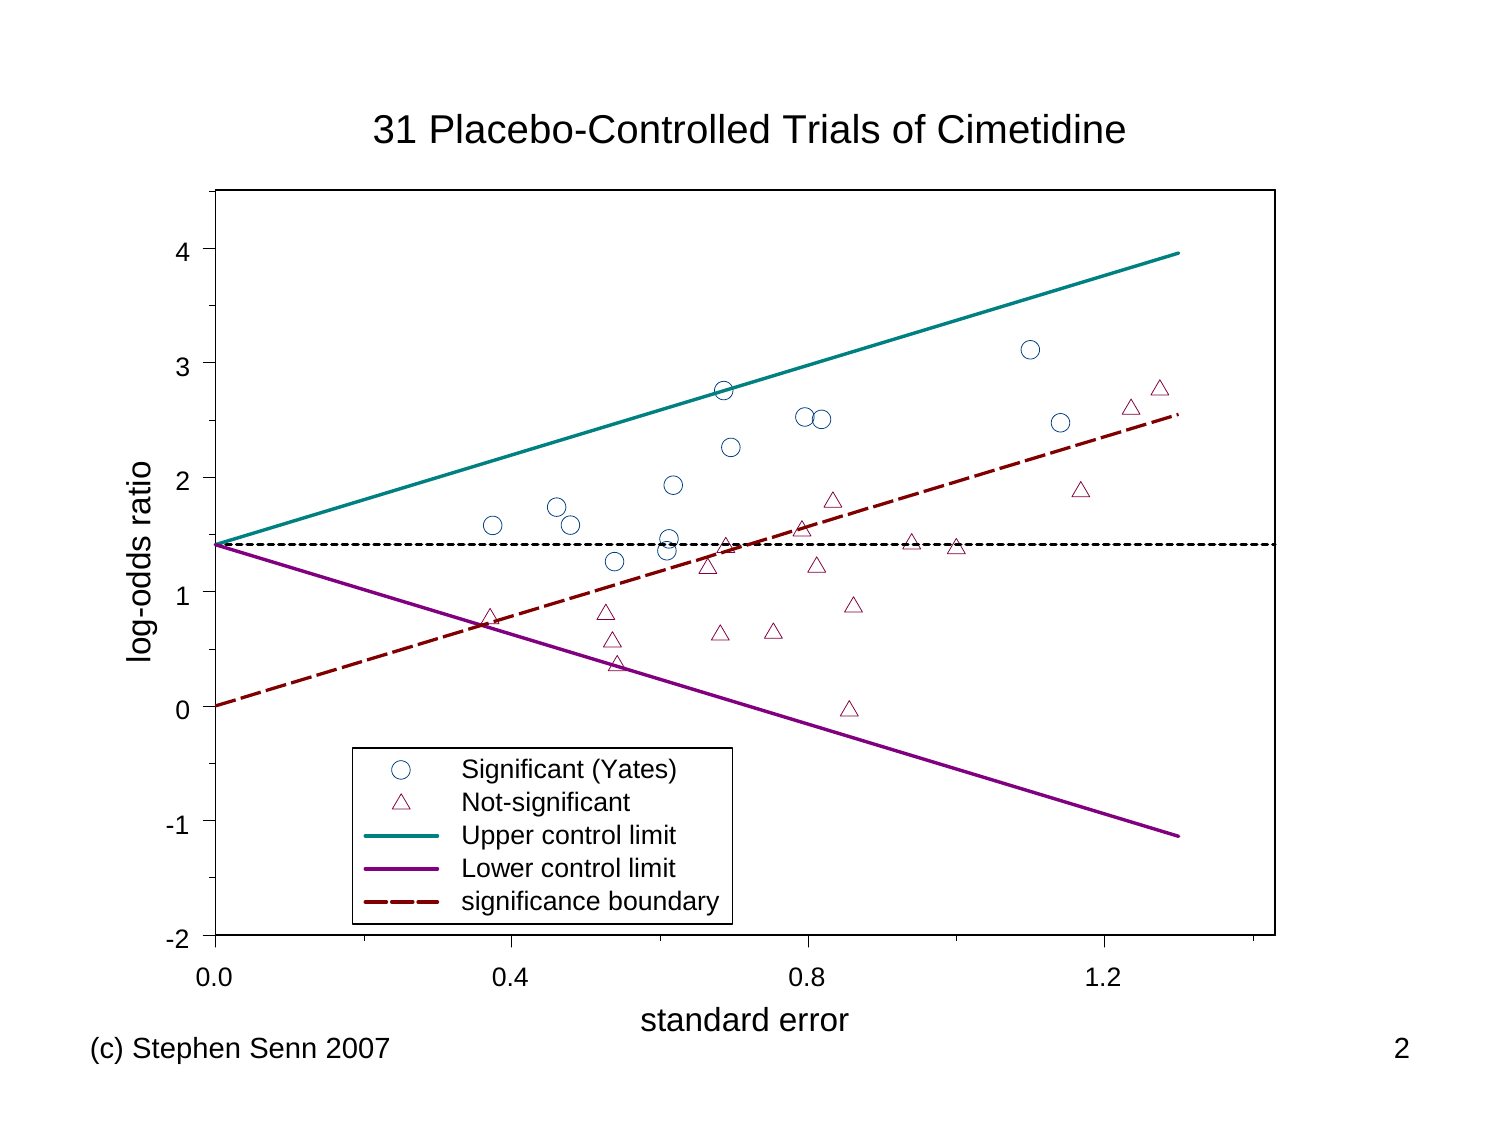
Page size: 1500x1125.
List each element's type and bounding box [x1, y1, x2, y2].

chart [88, 51, 1412, 1074]
